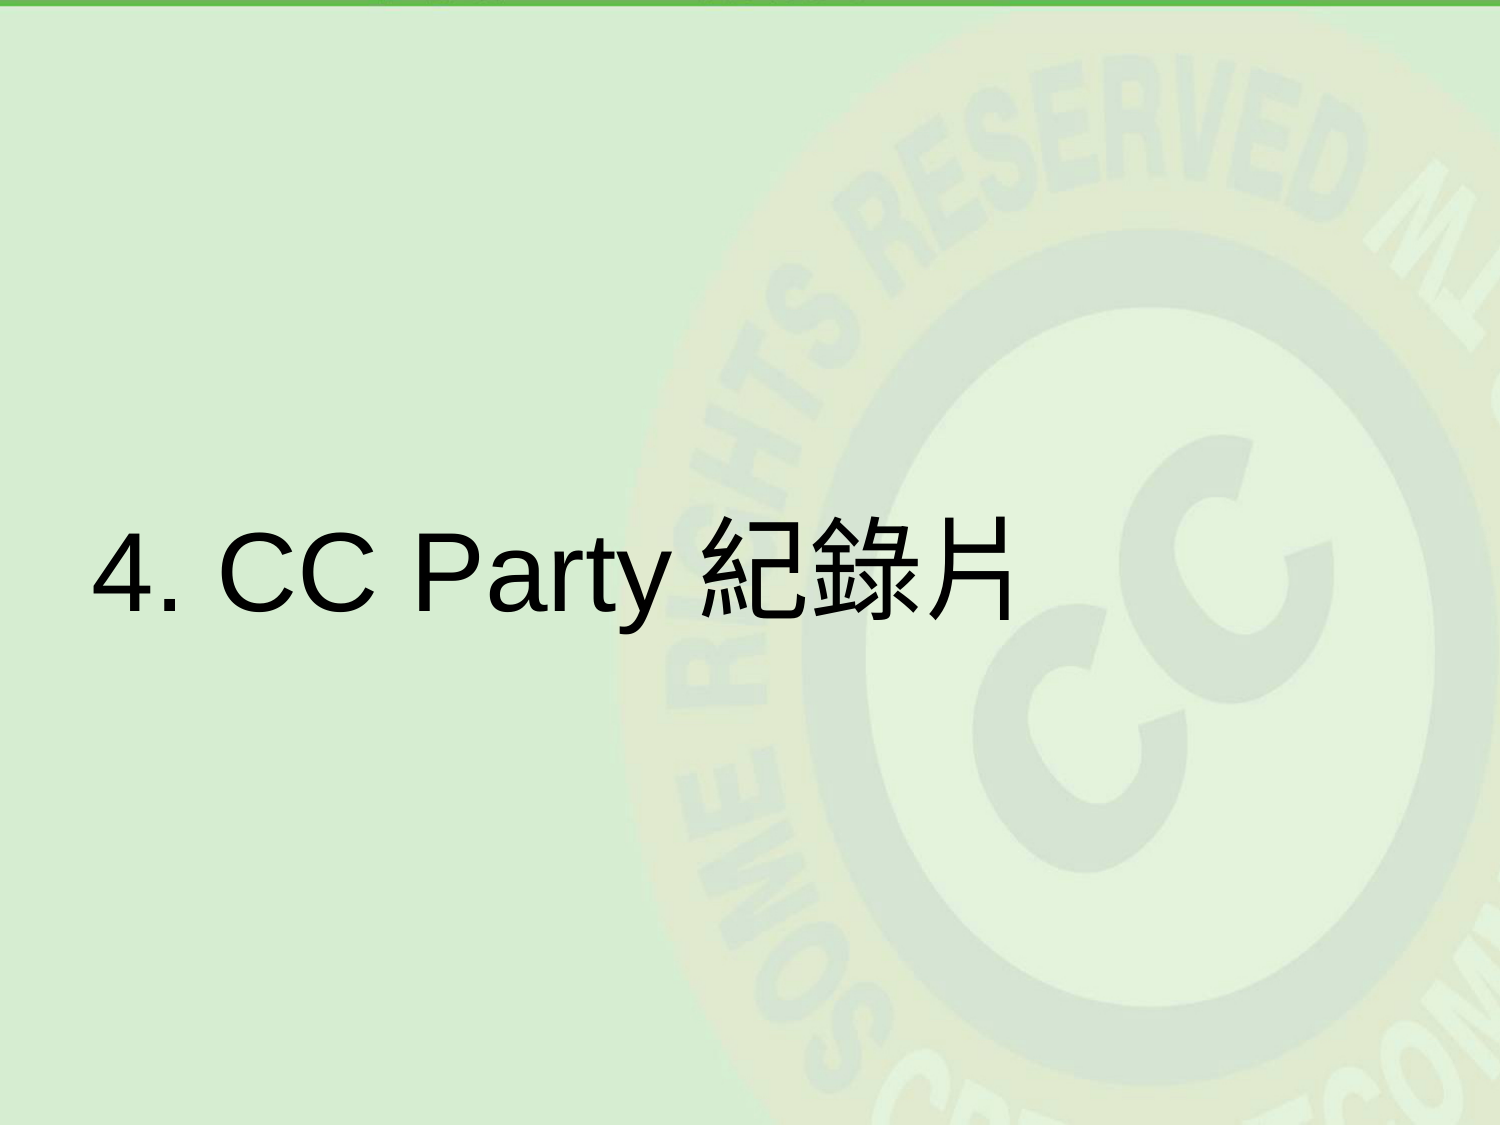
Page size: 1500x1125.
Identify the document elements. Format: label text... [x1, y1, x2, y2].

picture [0, 0, 1500, 1125]
list 4. CC Party紀錄片 [76, 278, 1427, 1022]
